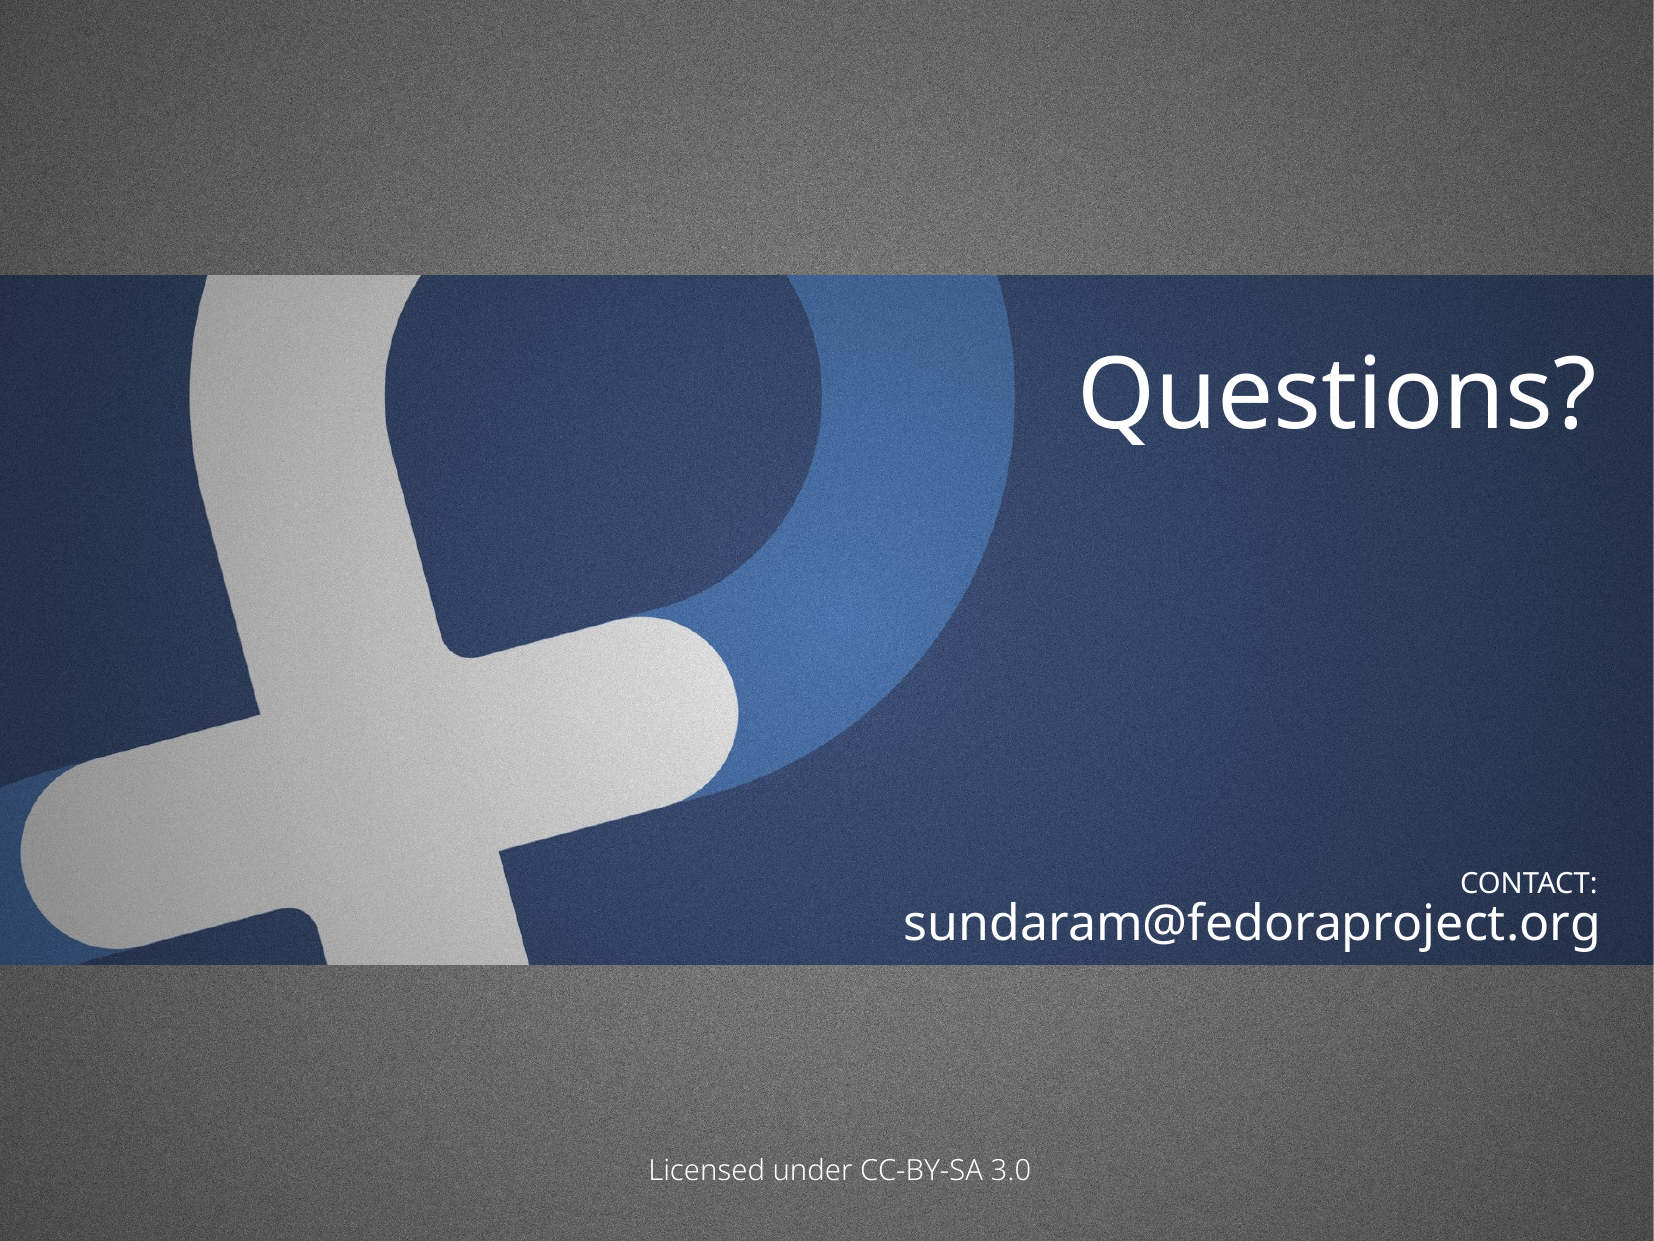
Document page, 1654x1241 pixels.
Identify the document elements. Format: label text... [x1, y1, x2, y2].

text_box CONTACT: [77, 854, 1613, 904]
text_box Licensed under CC-BY-SA 3.0 [75, 1126, 1613, 1197]
title Questions? [22, 331, 1598, 448]
text_box sundaram@fedoraproject.org [80, 879, 1616, 953]
picture [0, 0, 1654, 1241]
